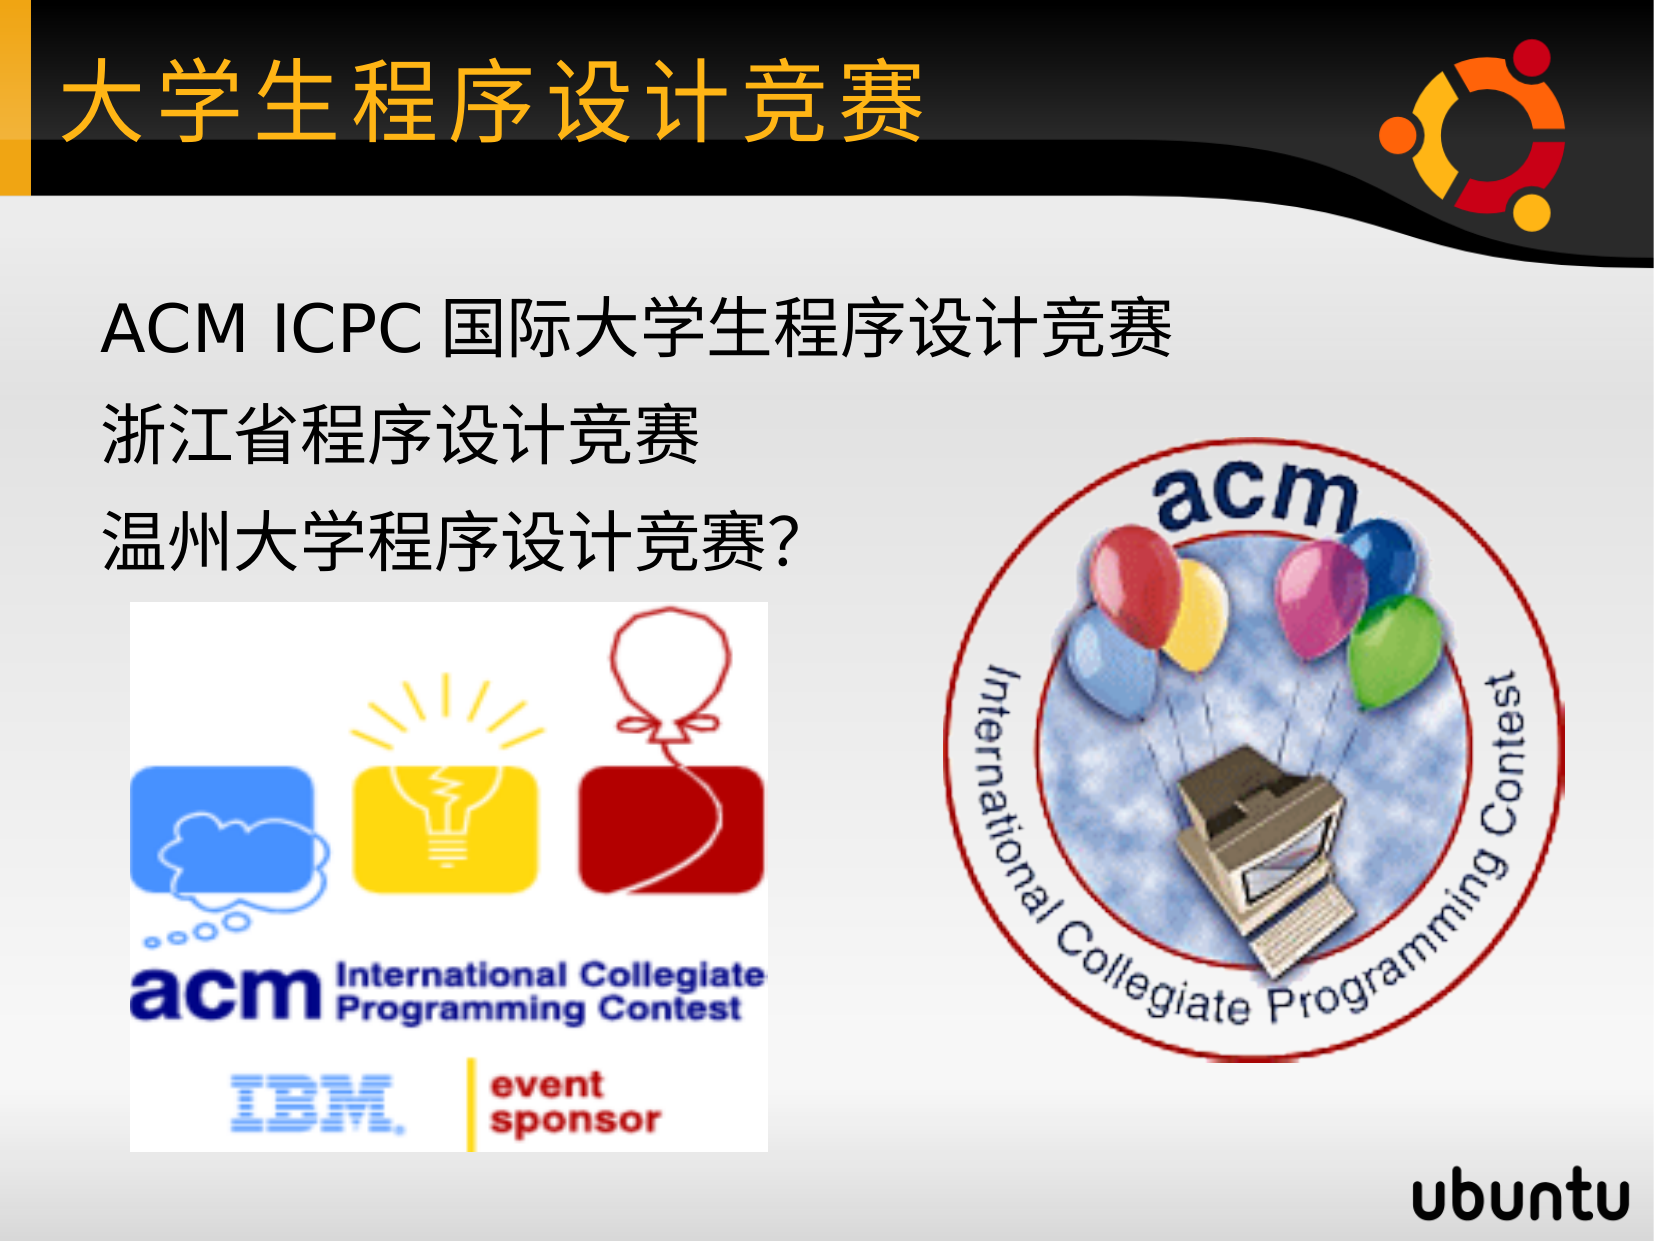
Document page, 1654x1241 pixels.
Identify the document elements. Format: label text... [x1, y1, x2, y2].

list ACM ICPC国际大学生程序设计竞赛 浙江省程序设计竞赛 温州大学程序设计竞赛？ [82, 290, 1571, 1094]
title 大学生程序设计竞赛 [59, 29, 1270, 178]
picture [0, 0, 1654, 1241]
